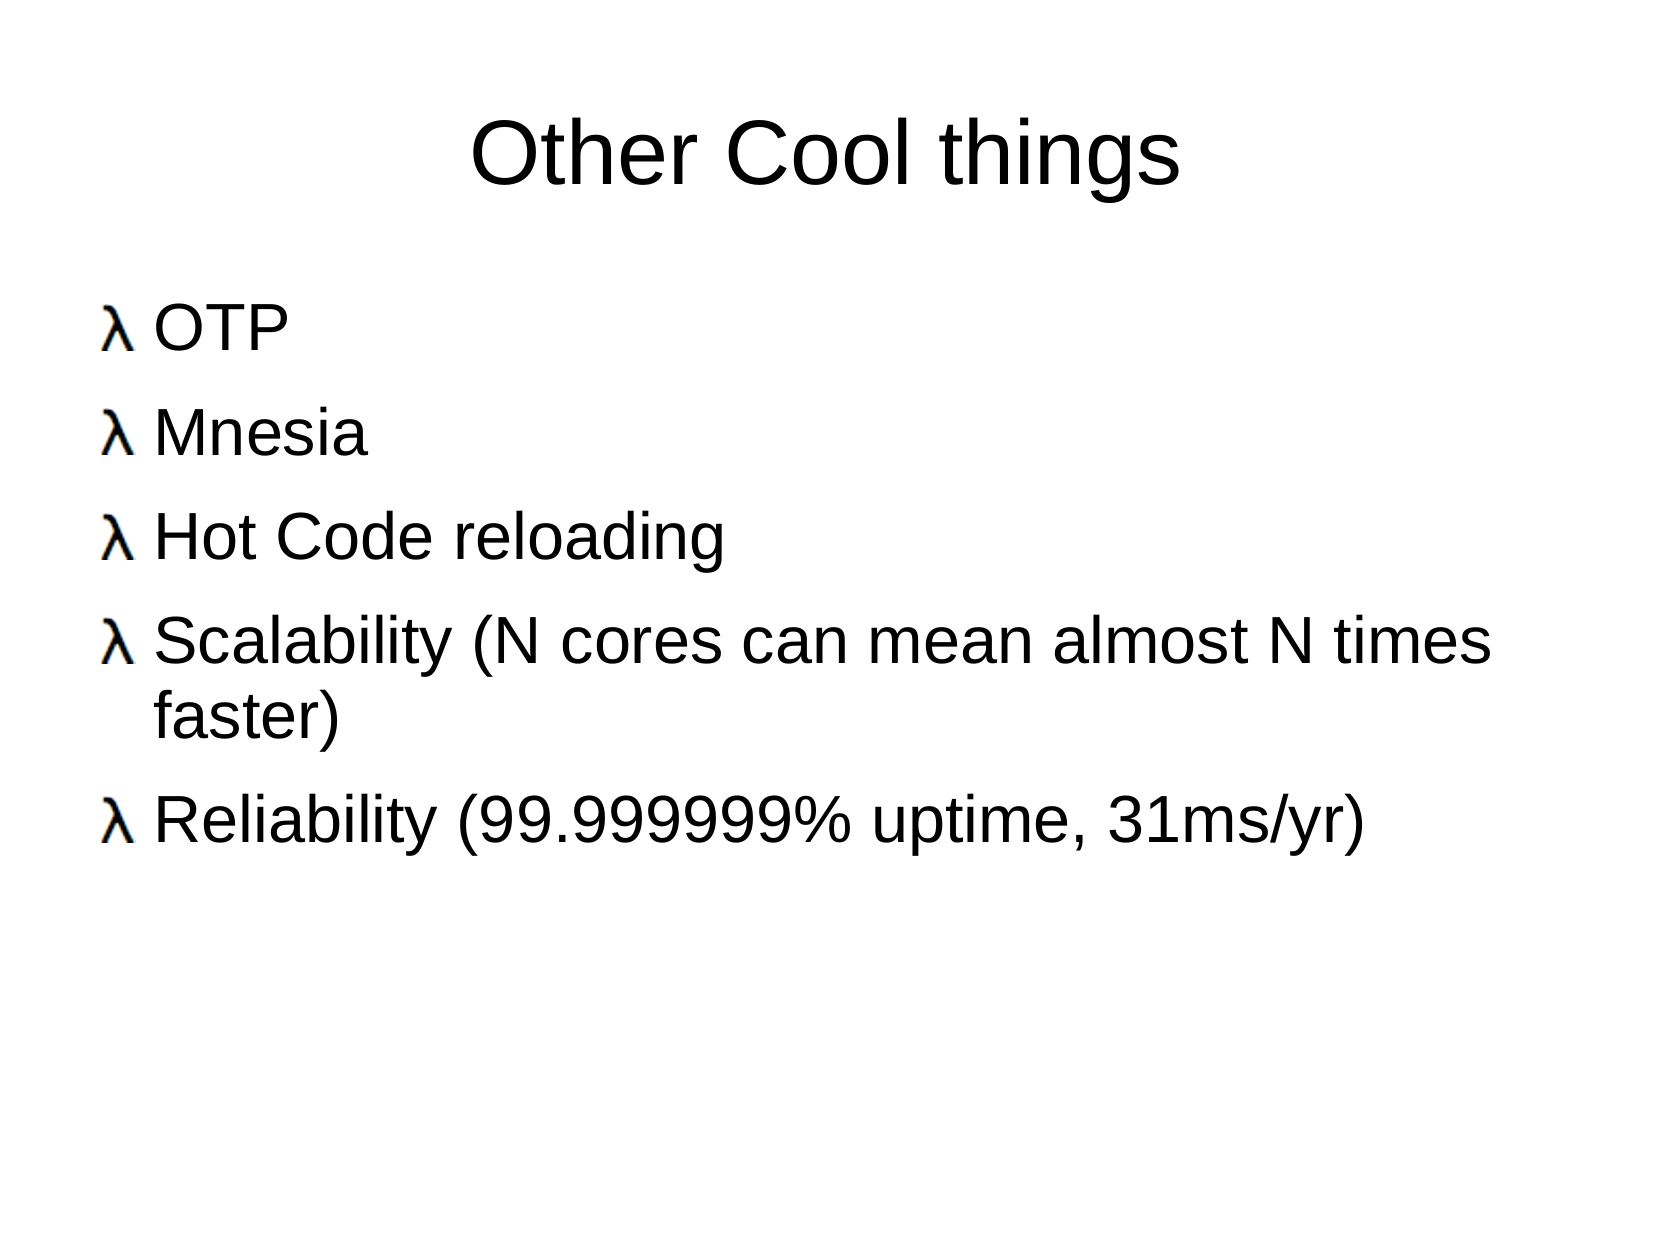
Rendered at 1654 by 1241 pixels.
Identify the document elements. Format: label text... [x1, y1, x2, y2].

list OTP Mnesia Hot Code reloading Scalability (N cores can mean almost N times faster) Reliability (99.999999% uptime, 31ms/yr) [82, 290, 1571, 1094]
title Other Cool things [82, 56, 1571, 250]
